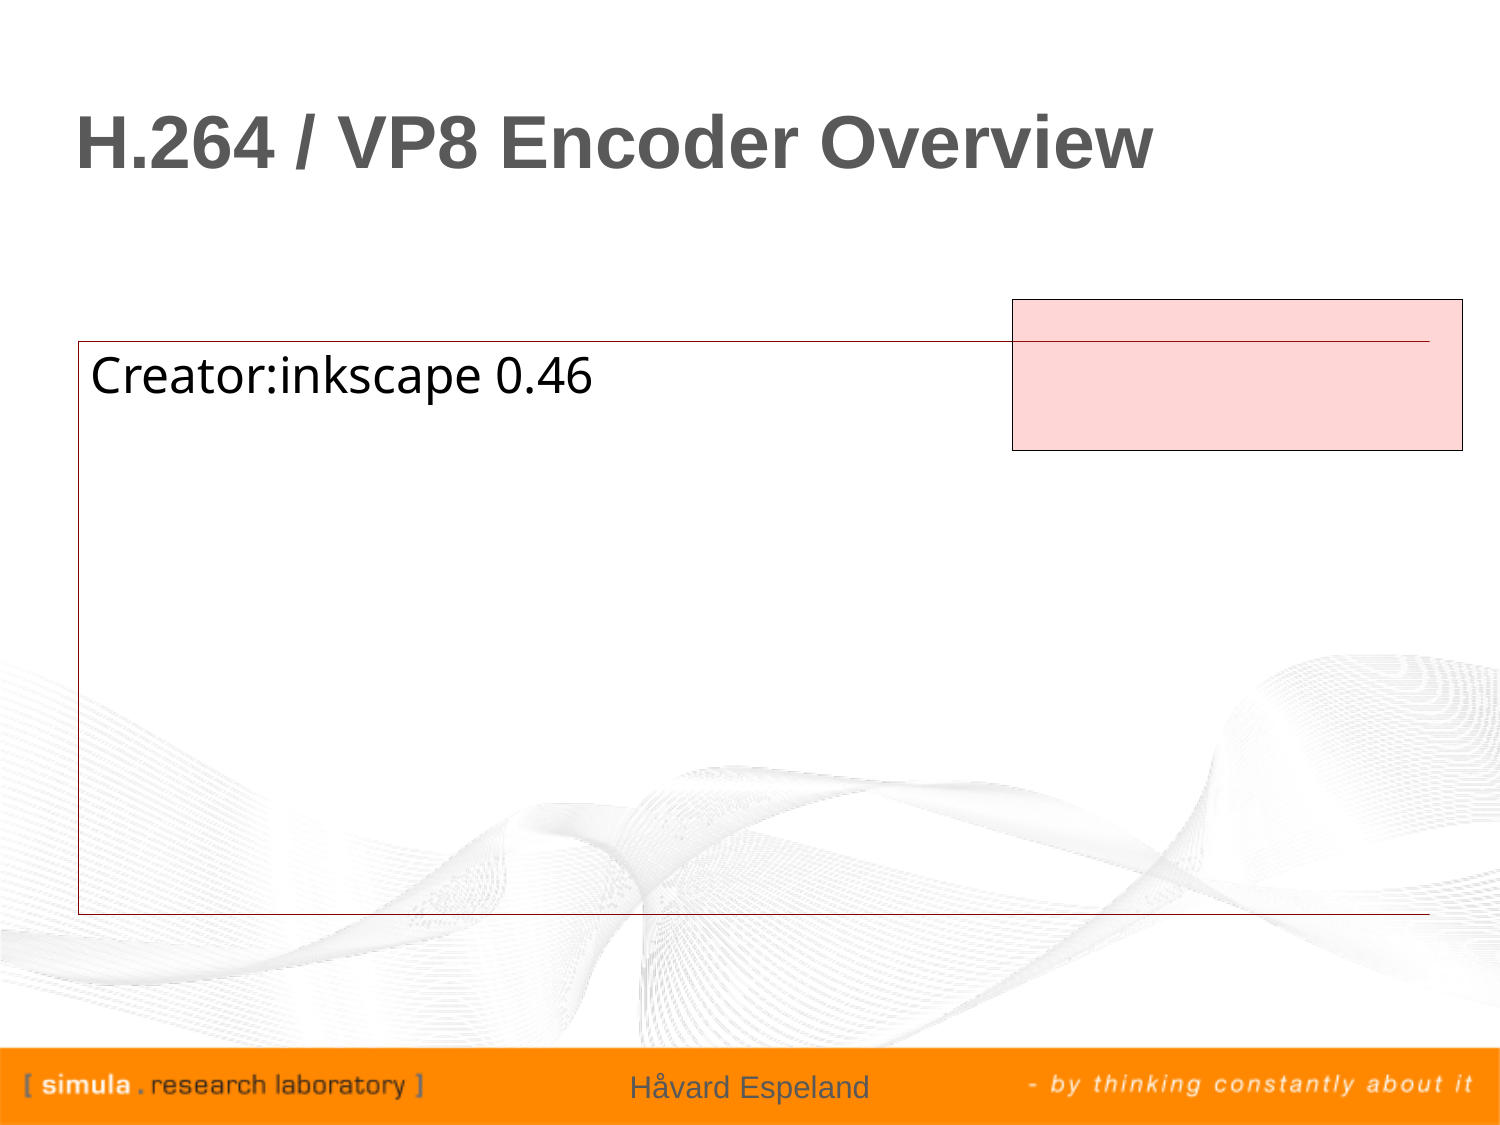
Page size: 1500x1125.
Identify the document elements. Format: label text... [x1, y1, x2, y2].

picture [0, 337, 1500, 1125]
text_box [1013, 300, 1463, 450]
title H.264 / VP8 Encoder Overview [75, 44, 1425, 233]
